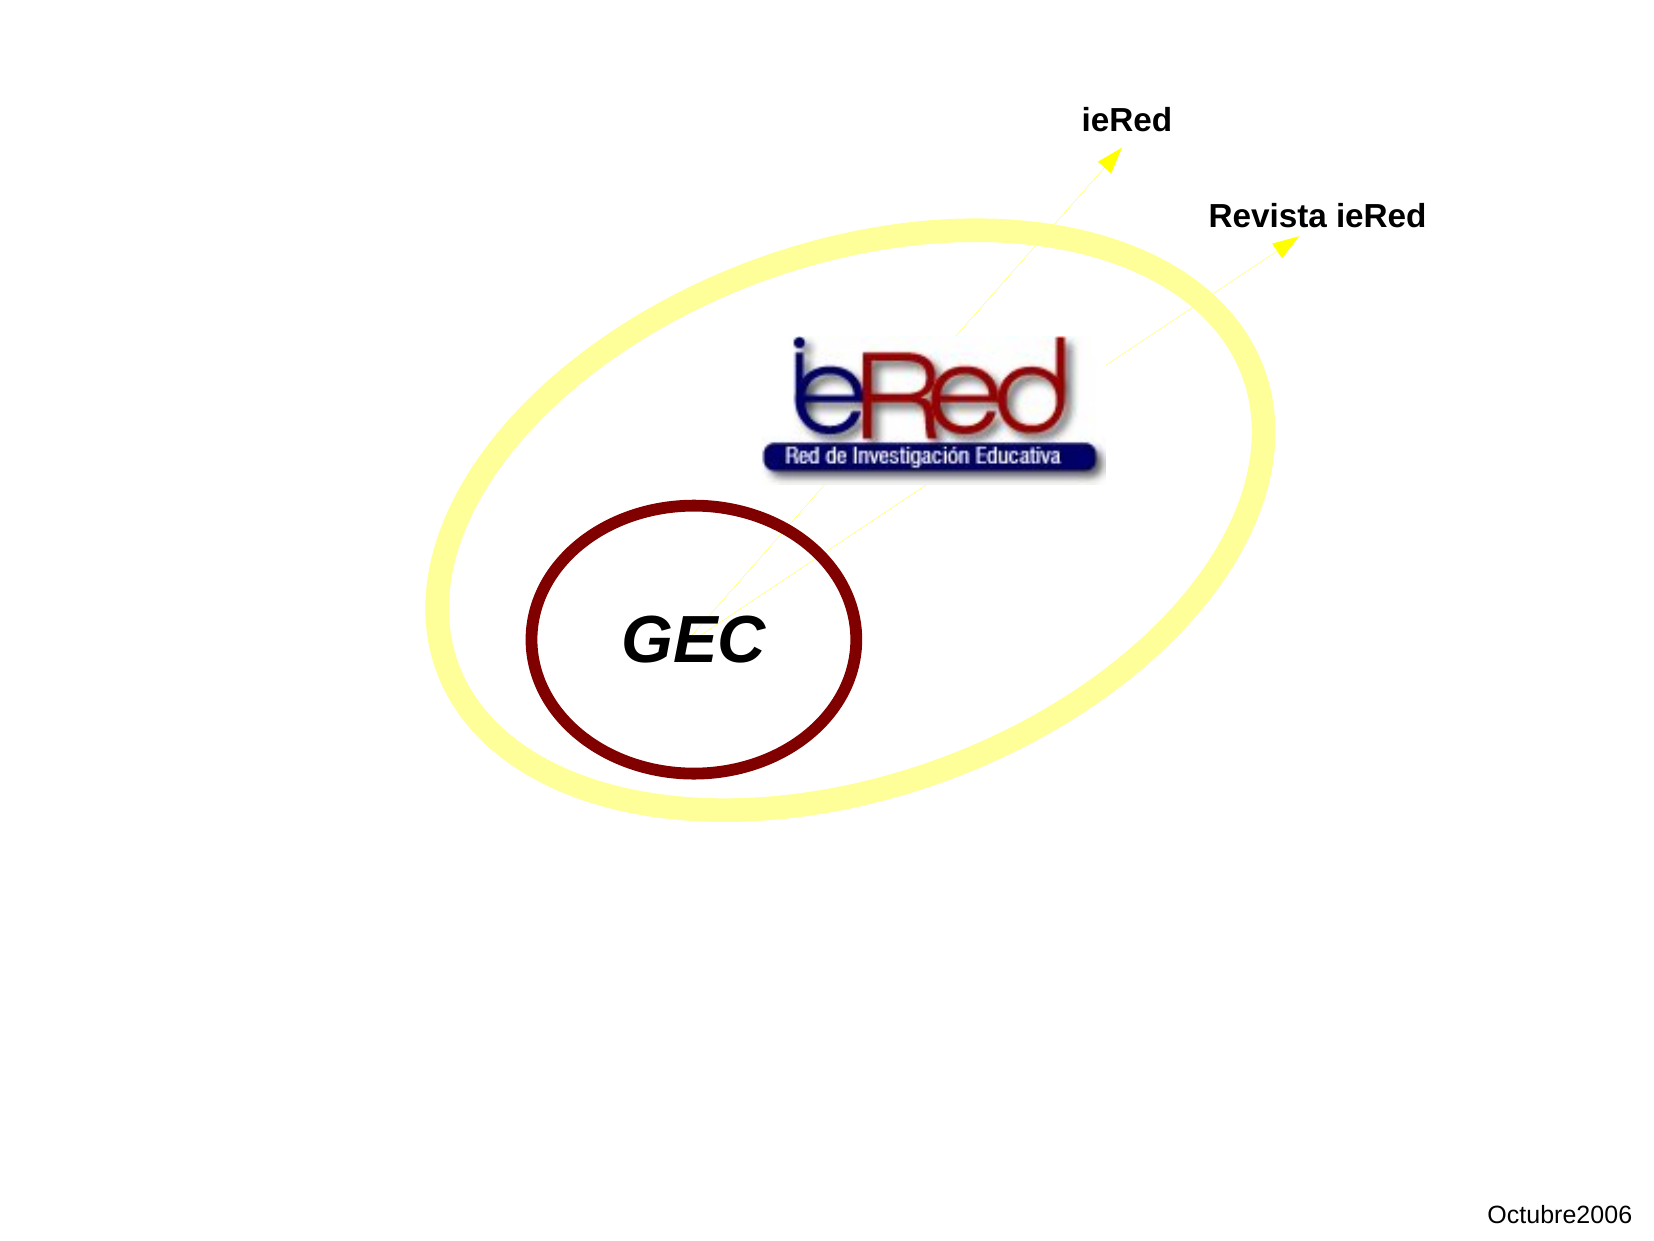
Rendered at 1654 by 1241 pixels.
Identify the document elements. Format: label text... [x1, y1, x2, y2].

text_box ieRed [1066, 94, 1188, 147]
picture [761, 336, 1106, 485]
text_box GEC [531, 505, 857, 774]
text_box Revista ieRed [1194, 190, 1441, 243]
text_box Octubre2006 [1472, 1192, 1648, 1236]
